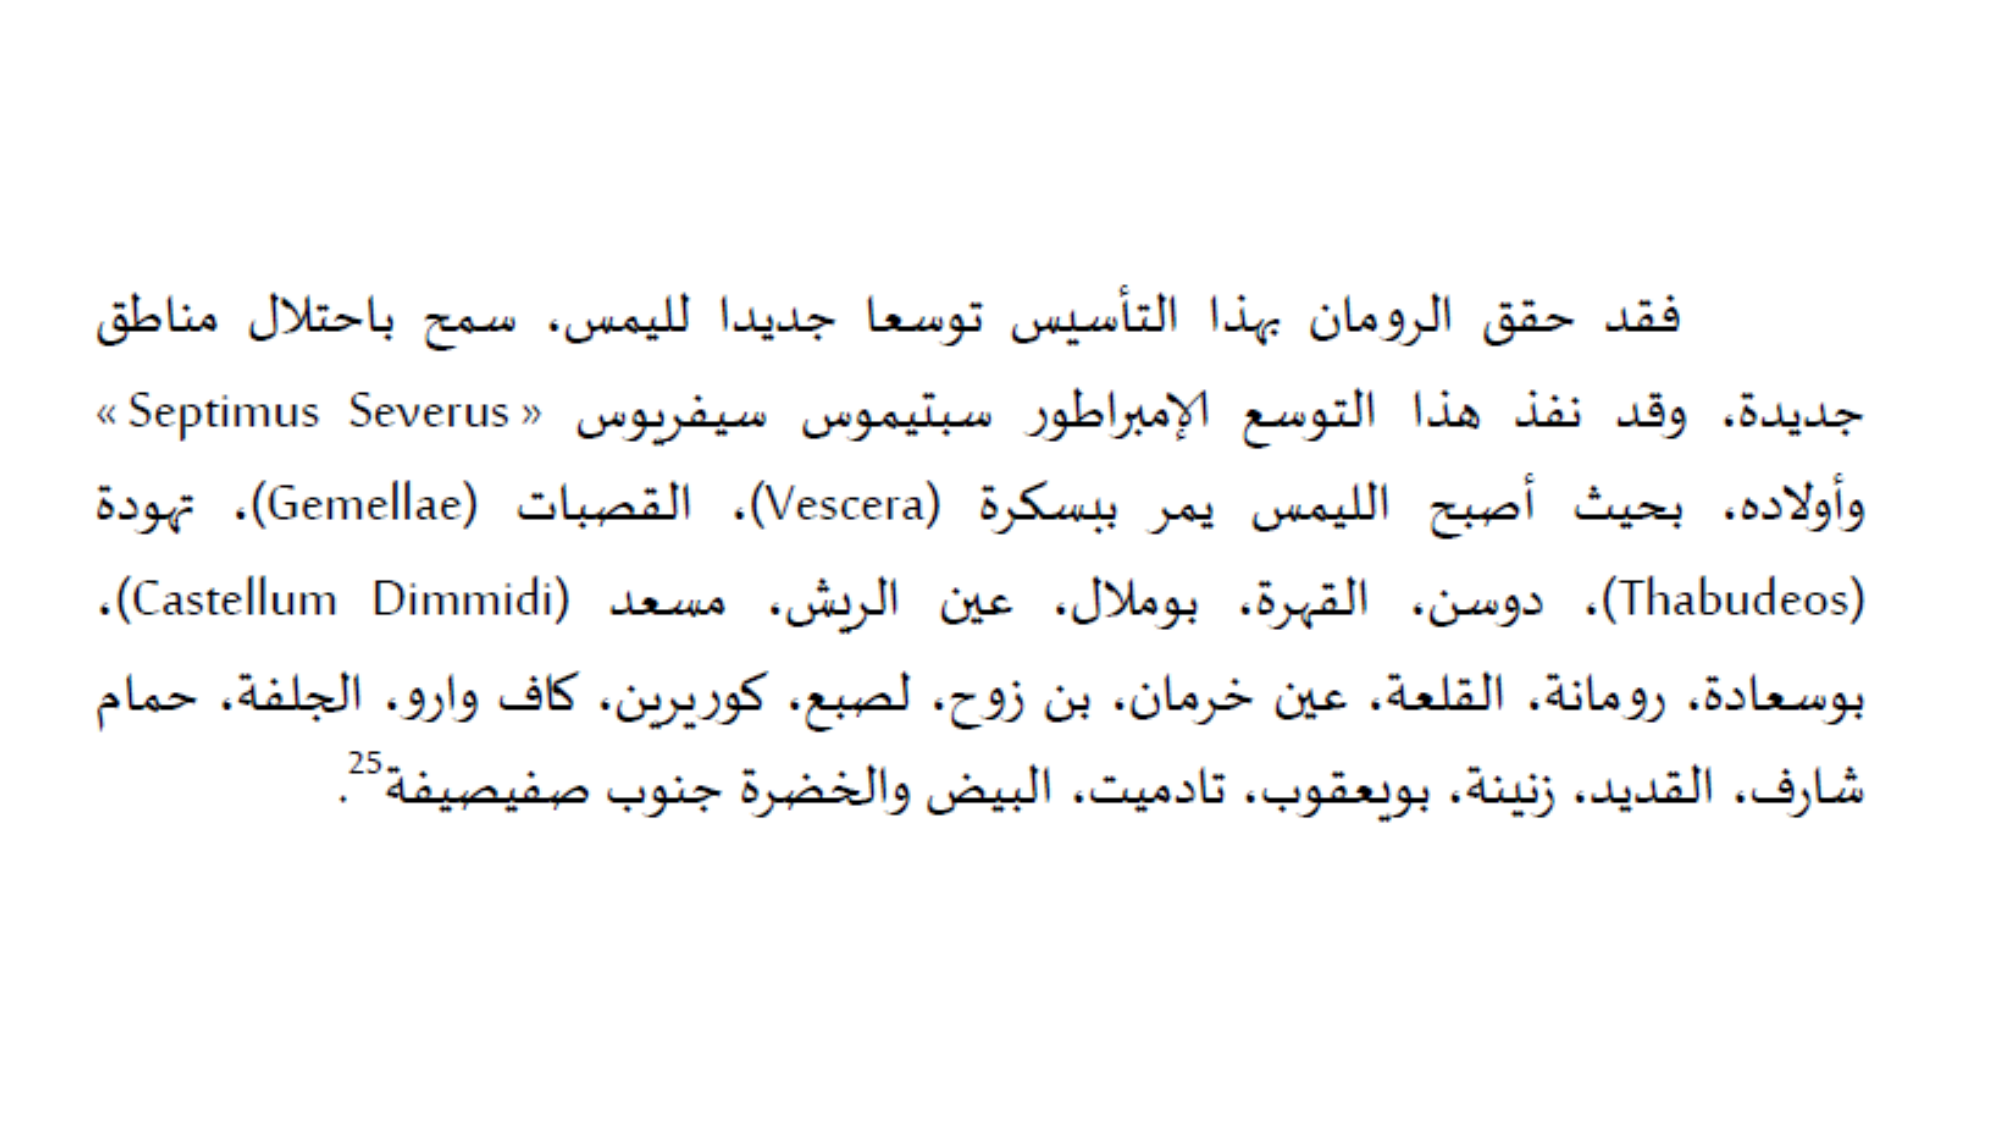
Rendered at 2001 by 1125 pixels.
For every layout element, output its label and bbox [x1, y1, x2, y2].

picture [64, 266, 1882, 842]
